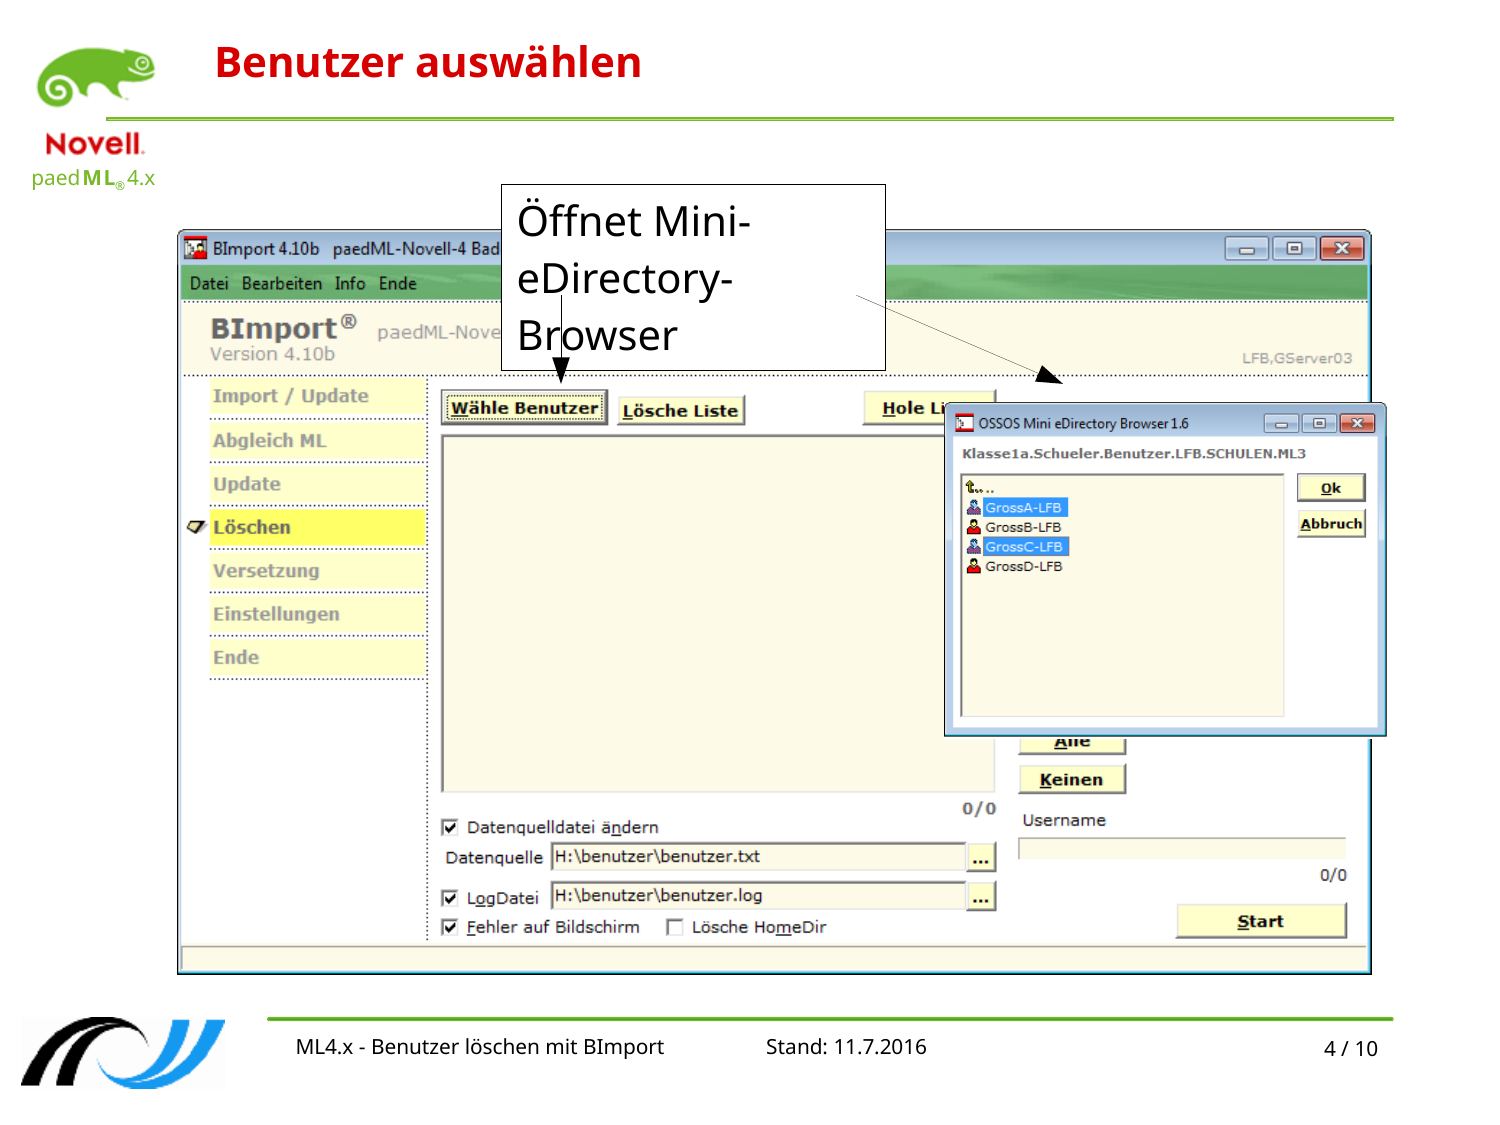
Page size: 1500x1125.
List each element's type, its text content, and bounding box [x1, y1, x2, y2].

text_box Öffnet Mini-eDirectory-Browser [501, 184, 886, 300]
picture [24, 32, 167, 175]
picture [21, 1017, 225, 1089]
title Benutzer auswählen [214, 16, 1393, 108]
picture [177, 229, 1388, 975]
